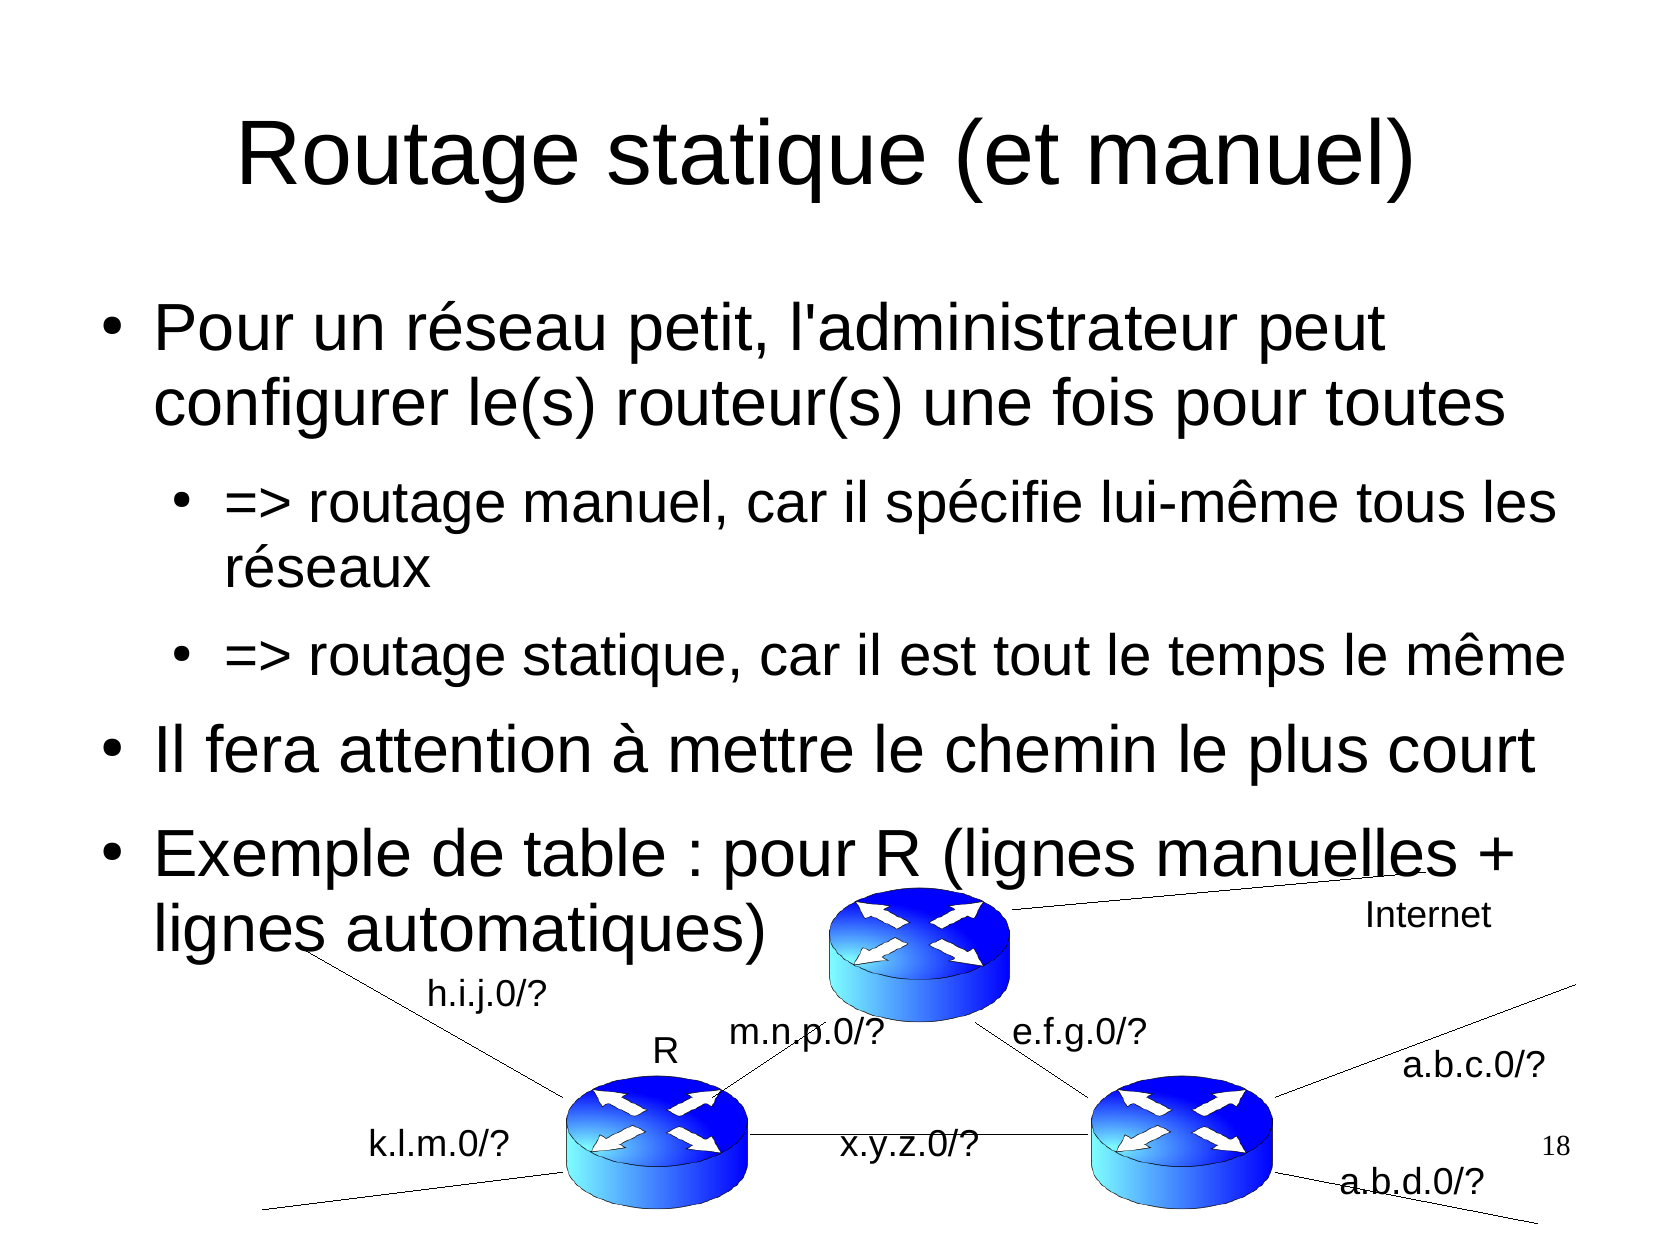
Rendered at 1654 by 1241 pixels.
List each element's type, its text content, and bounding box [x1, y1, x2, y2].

text_box e.f.g.0/? [997, 1003, 1138, 1065]
text_box k.l.m.0/? [353, 1115, 500, 1178]
text_box a.b.c.0/? [1387, 1036, 1535, 1098]
text_box R [637, 1022, 690, 1084]
picture [562, 1074, 751, 1210]
picture [825, 886, 1013, 1023]
title Routage statique (et manuel) [82, 56, 1571, 250]
text_box a.b.d.0/? [1324, 1153, 1474, 1215]
list Pour un réseau petit, l'administrateur peut configurer le(s) routeur(s) une fois pour toutes => routage manuel, car il spécifie lui-même tous les réseaux => routage statique, car il est tout le temps le même Il fera attention à mettre le chemin le plus court Exemple de table : pour R (lignes manuelles + lignes automatiques) [82, 290, 1571, 1094]
picture [1087, 1074, 1276, 1210]
text_box m.n.p.0/? [714, 1003, 872, 1065]
text_box Internet [1350, 885, 1484, 948]
text_box h.i.j.0/? [412, 965, 541, 1028]
text_box x.y.z.0/? [825, 1115, 970, 1178]
